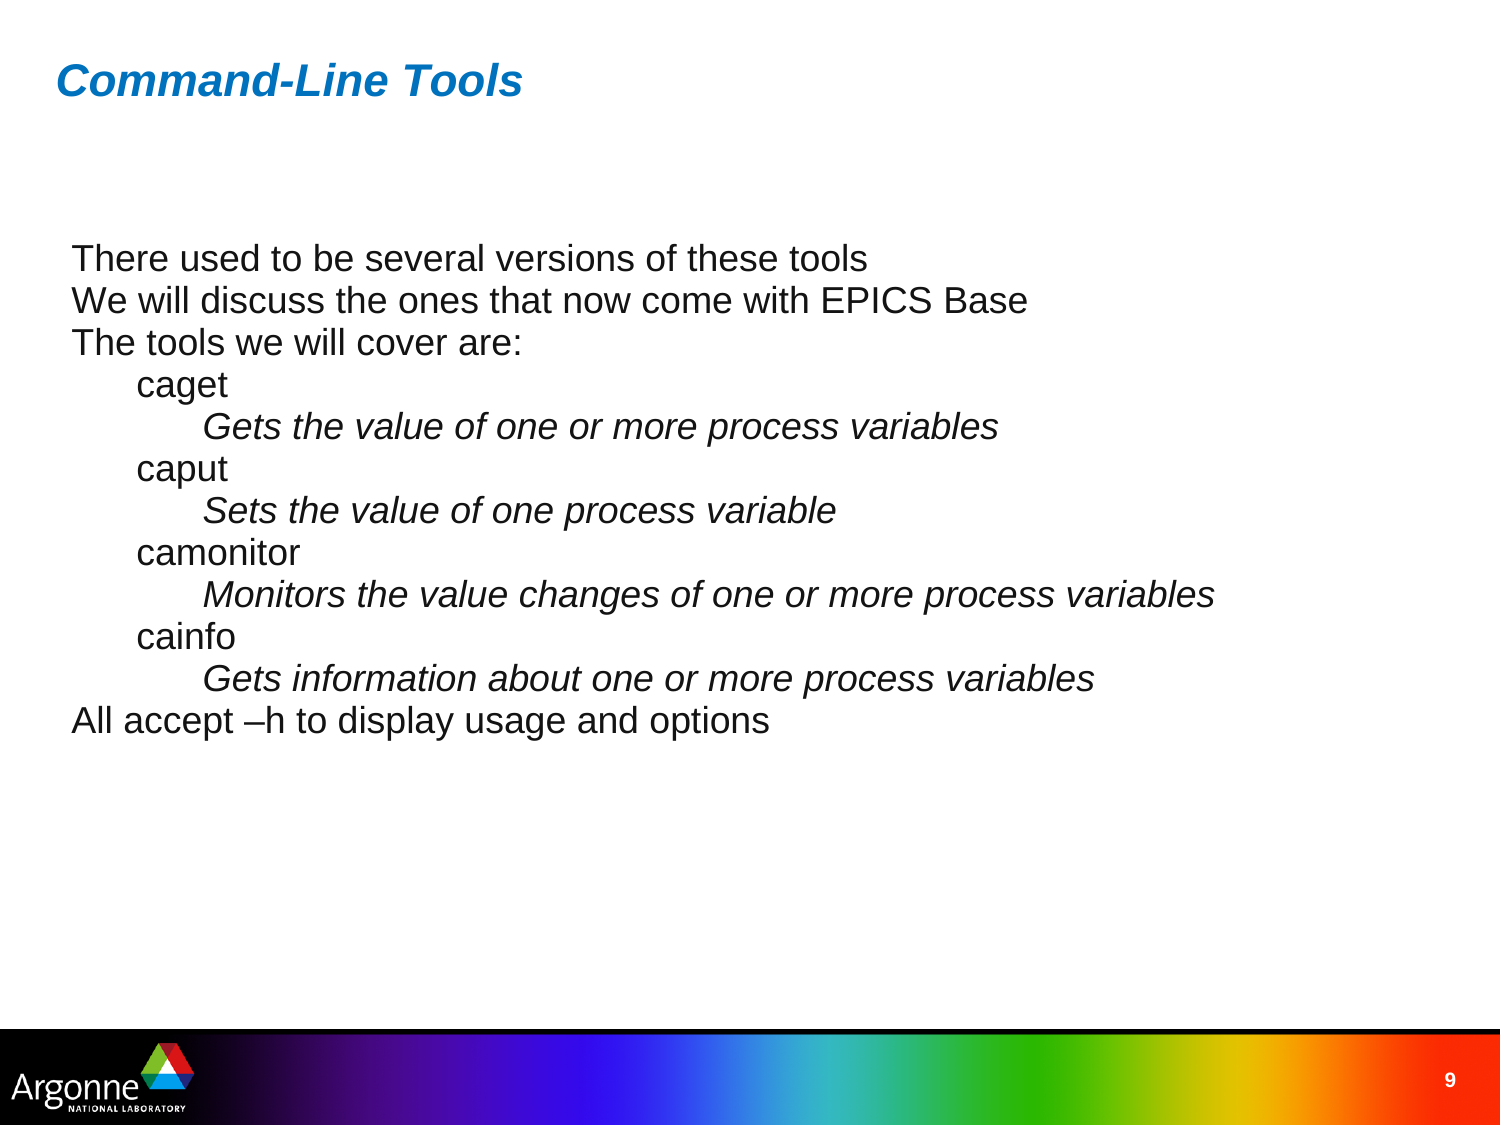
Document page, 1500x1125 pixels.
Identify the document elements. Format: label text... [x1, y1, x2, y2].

list There used to be several versions of these tools We will discuss the ones that now come with EPICS Base The tools we will cover are: caget Gets the value of one or more process variables caput Sets the value of one process variable camonitor Monitors the value changes of one or more process variables cainfo Gets information about one or more process variables All accept –h to display usage and options [56, 229, 1359, 914]
picture [0, 1029, 1500, 1125]
title Command-Line Tools [55, 48, 1361, 118]
